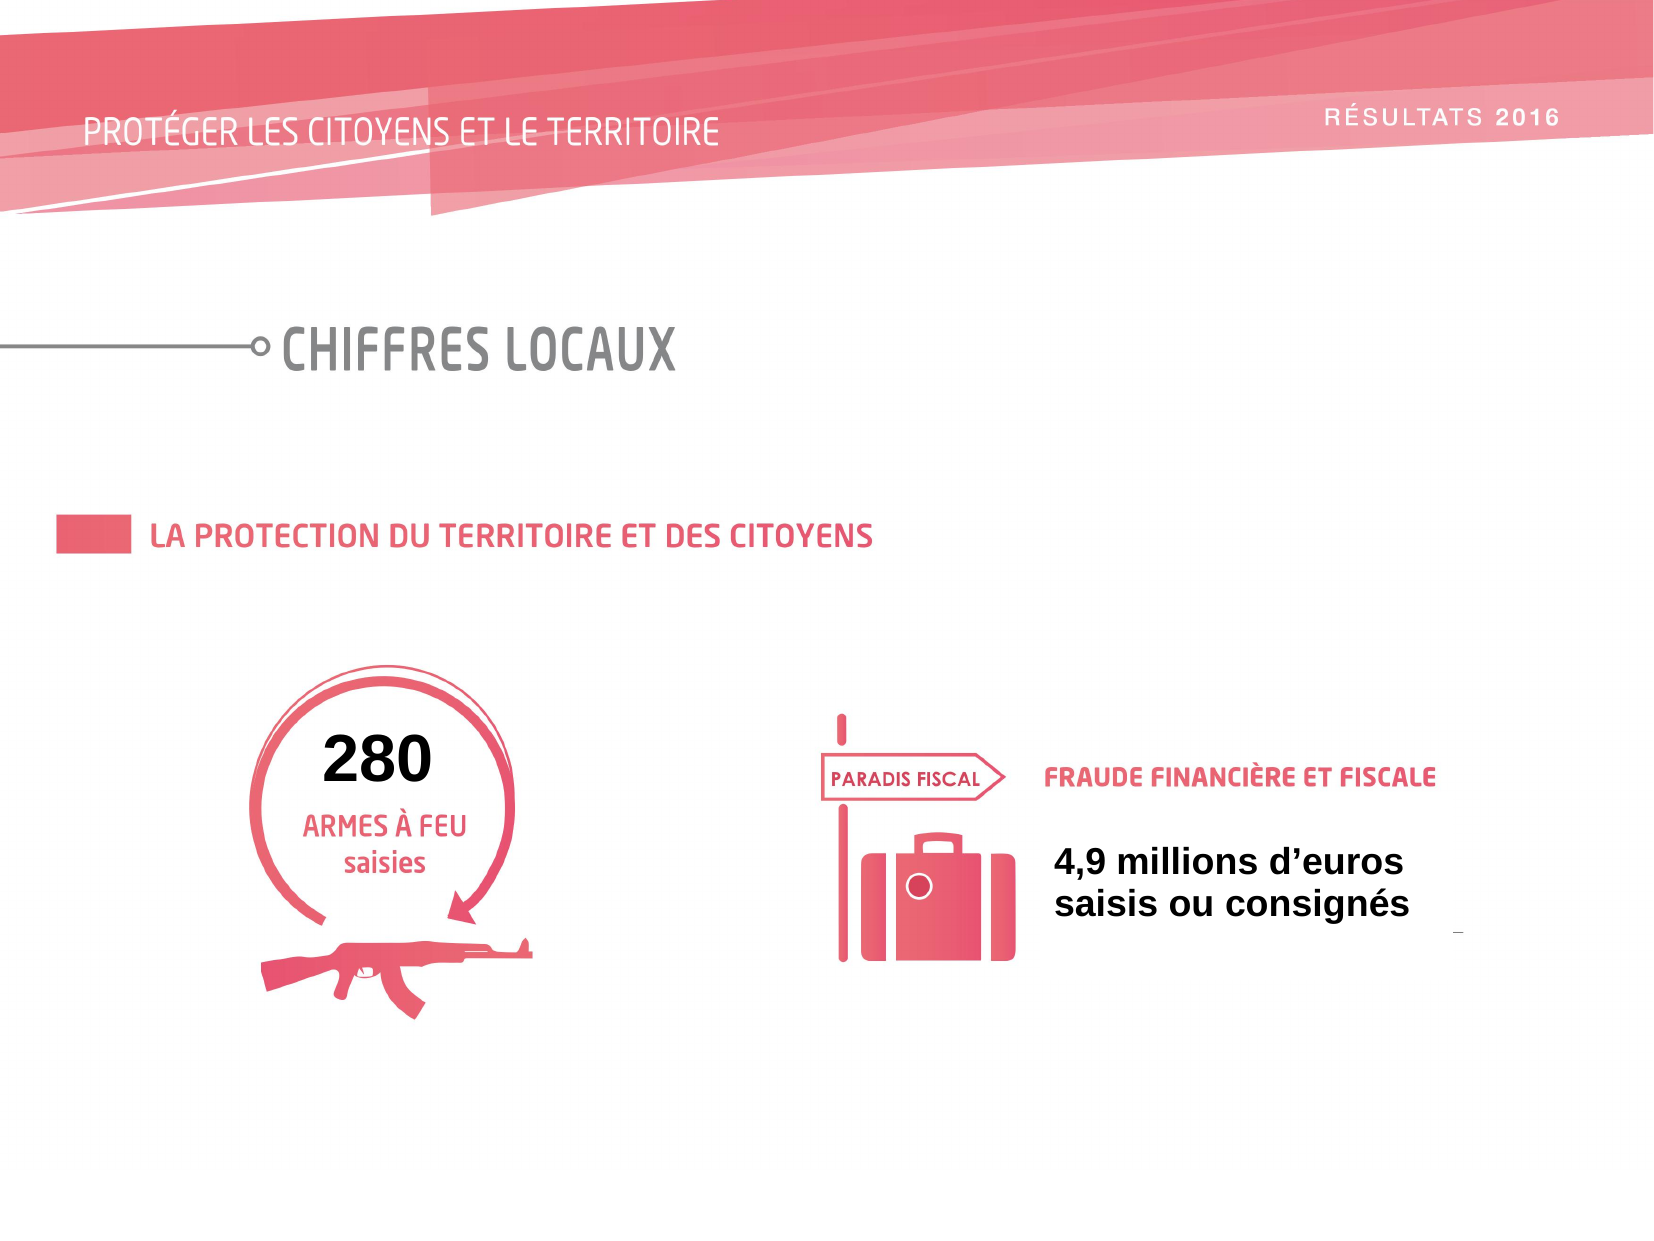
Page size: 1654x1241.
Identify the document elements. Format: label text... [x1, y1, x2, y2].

text_box 280 [259, 713, 497, 804]
picture [0, 0, 1654, 1170]
text_box 4,9 millions d’euros saisis ou consignés [1039, 791, 1453, 981]
text_box X [1003, 791, 1039, 881]
